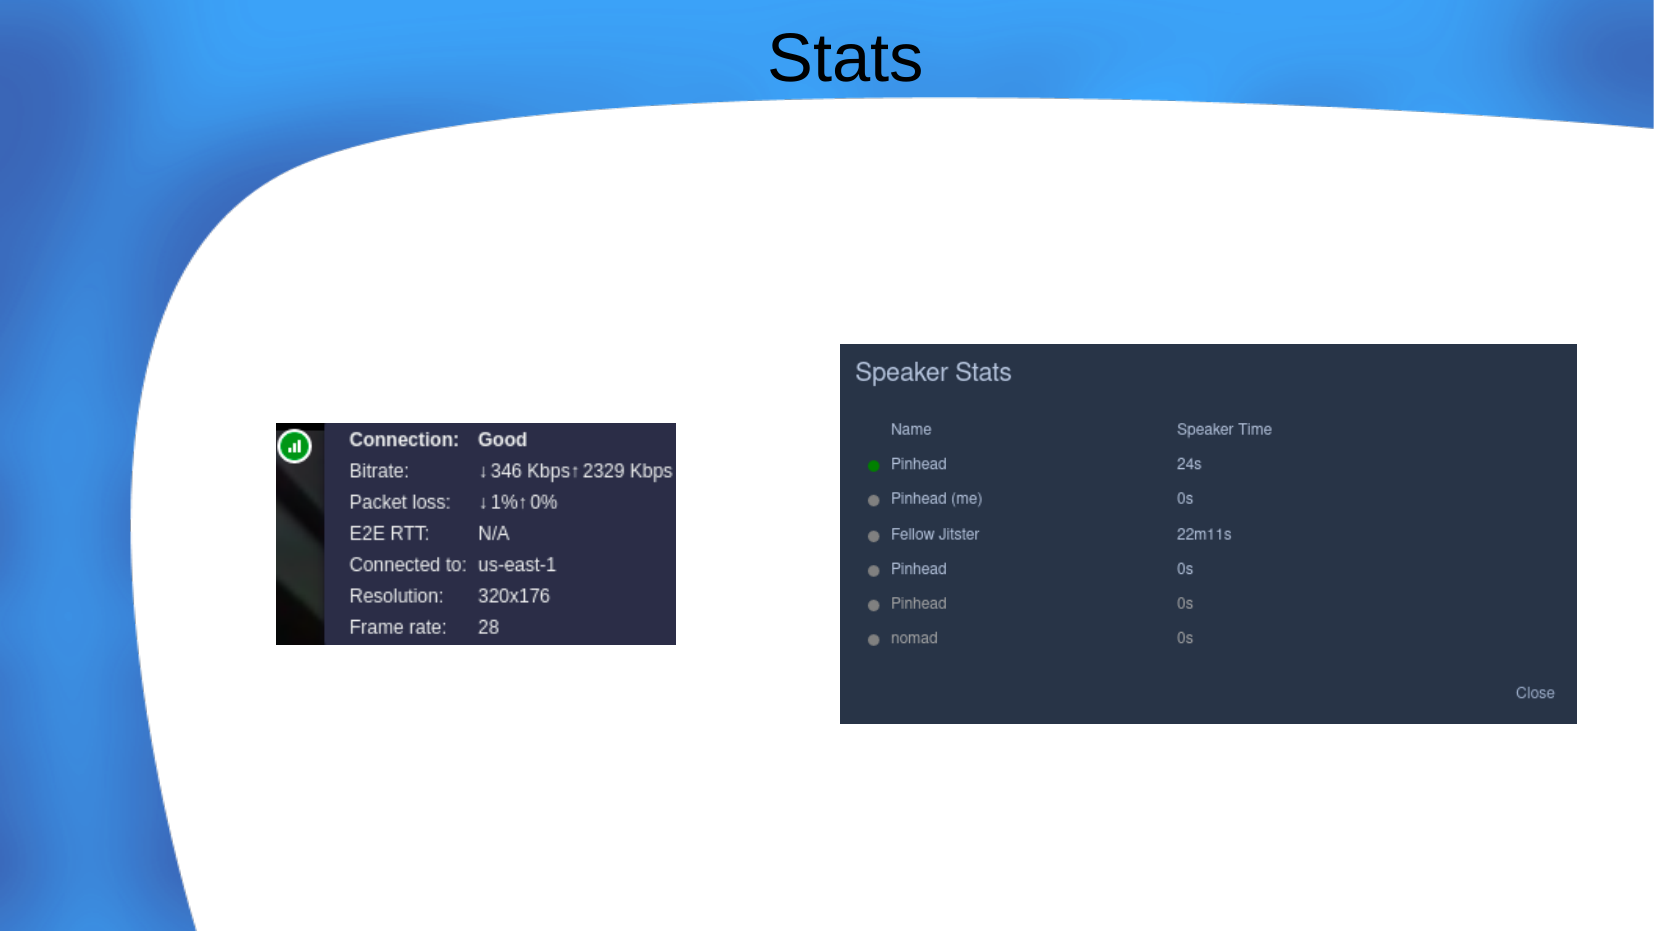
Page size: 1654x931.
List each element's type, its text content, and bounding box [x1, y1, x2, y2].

picture [0, 0, 1654, 931]
title Stats [101, 0, 1591, 136]
